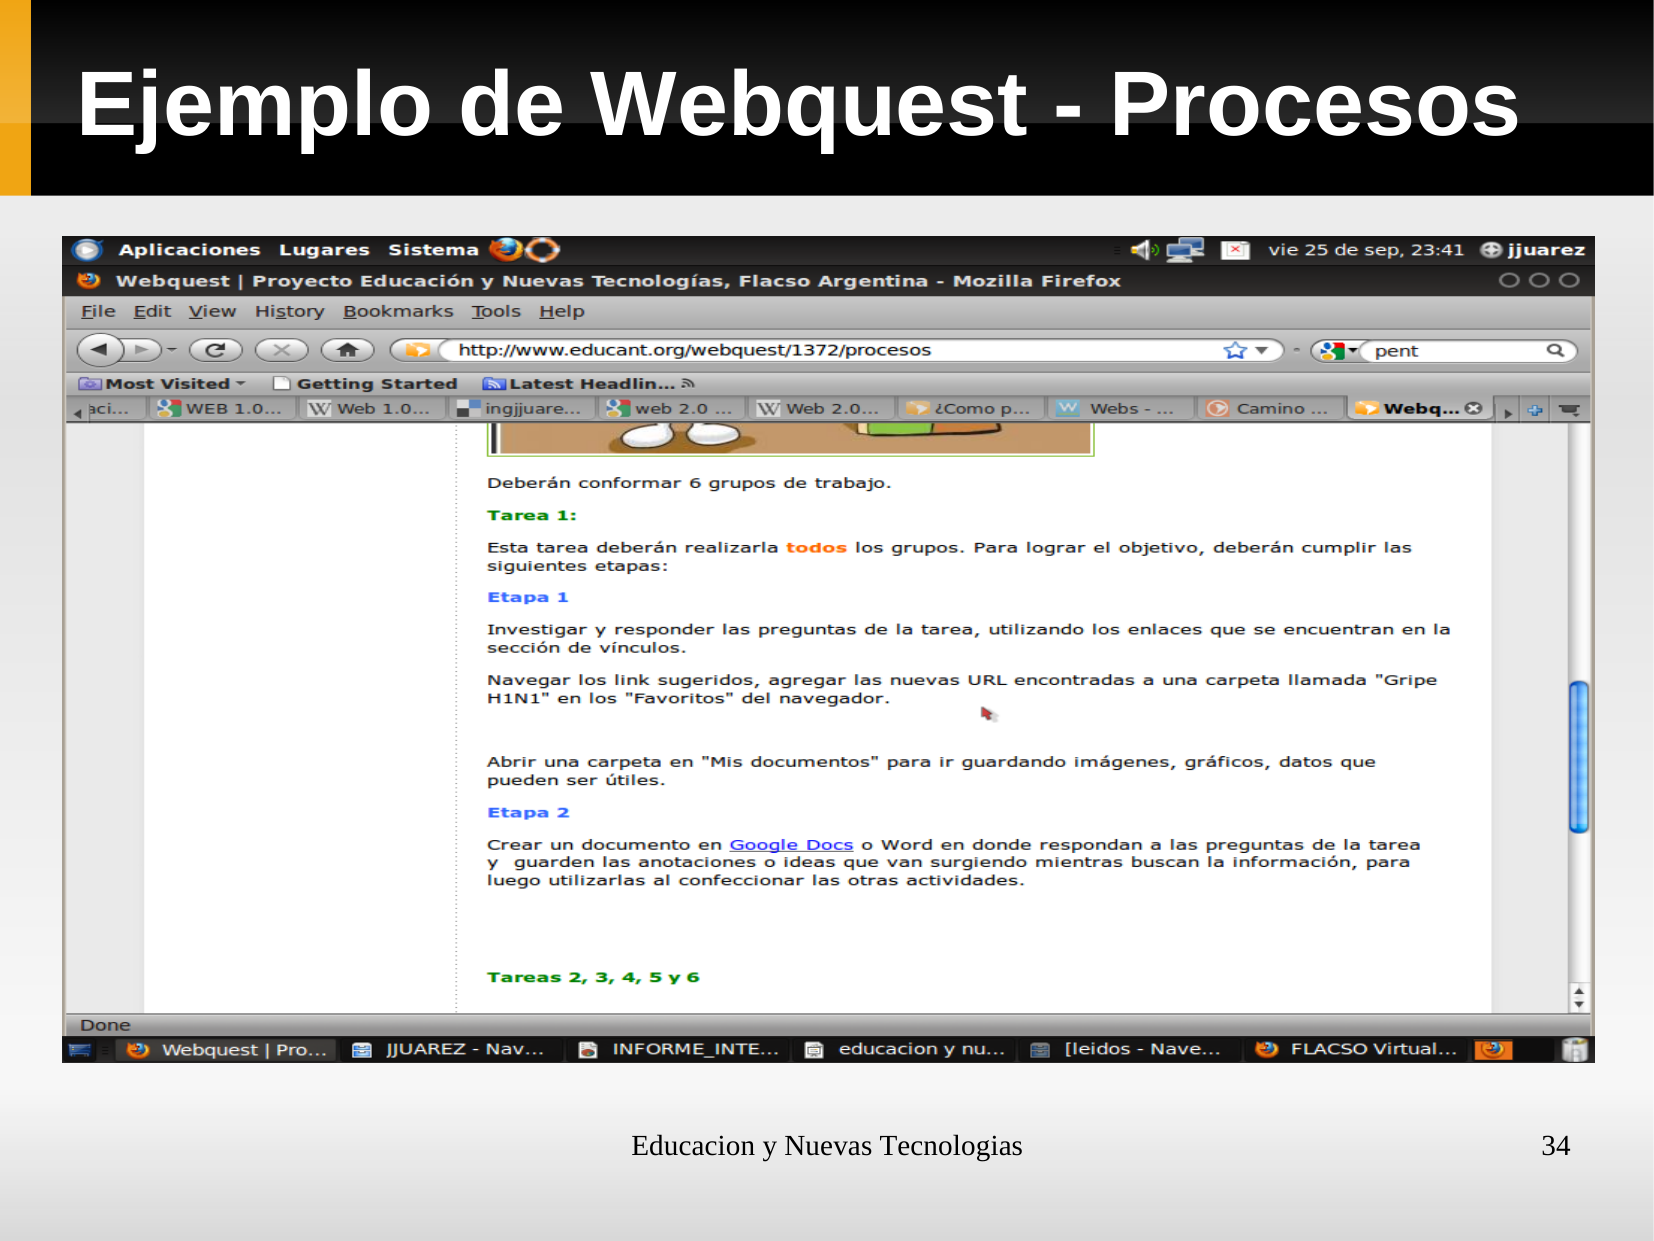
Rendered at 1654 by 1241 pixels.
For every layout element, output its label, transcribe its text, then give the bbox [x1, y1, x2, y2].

title Ejemplo de Webquest - Procesos [76, 0, 1565, 208]
picture [0, 0, 1654, 1241]
